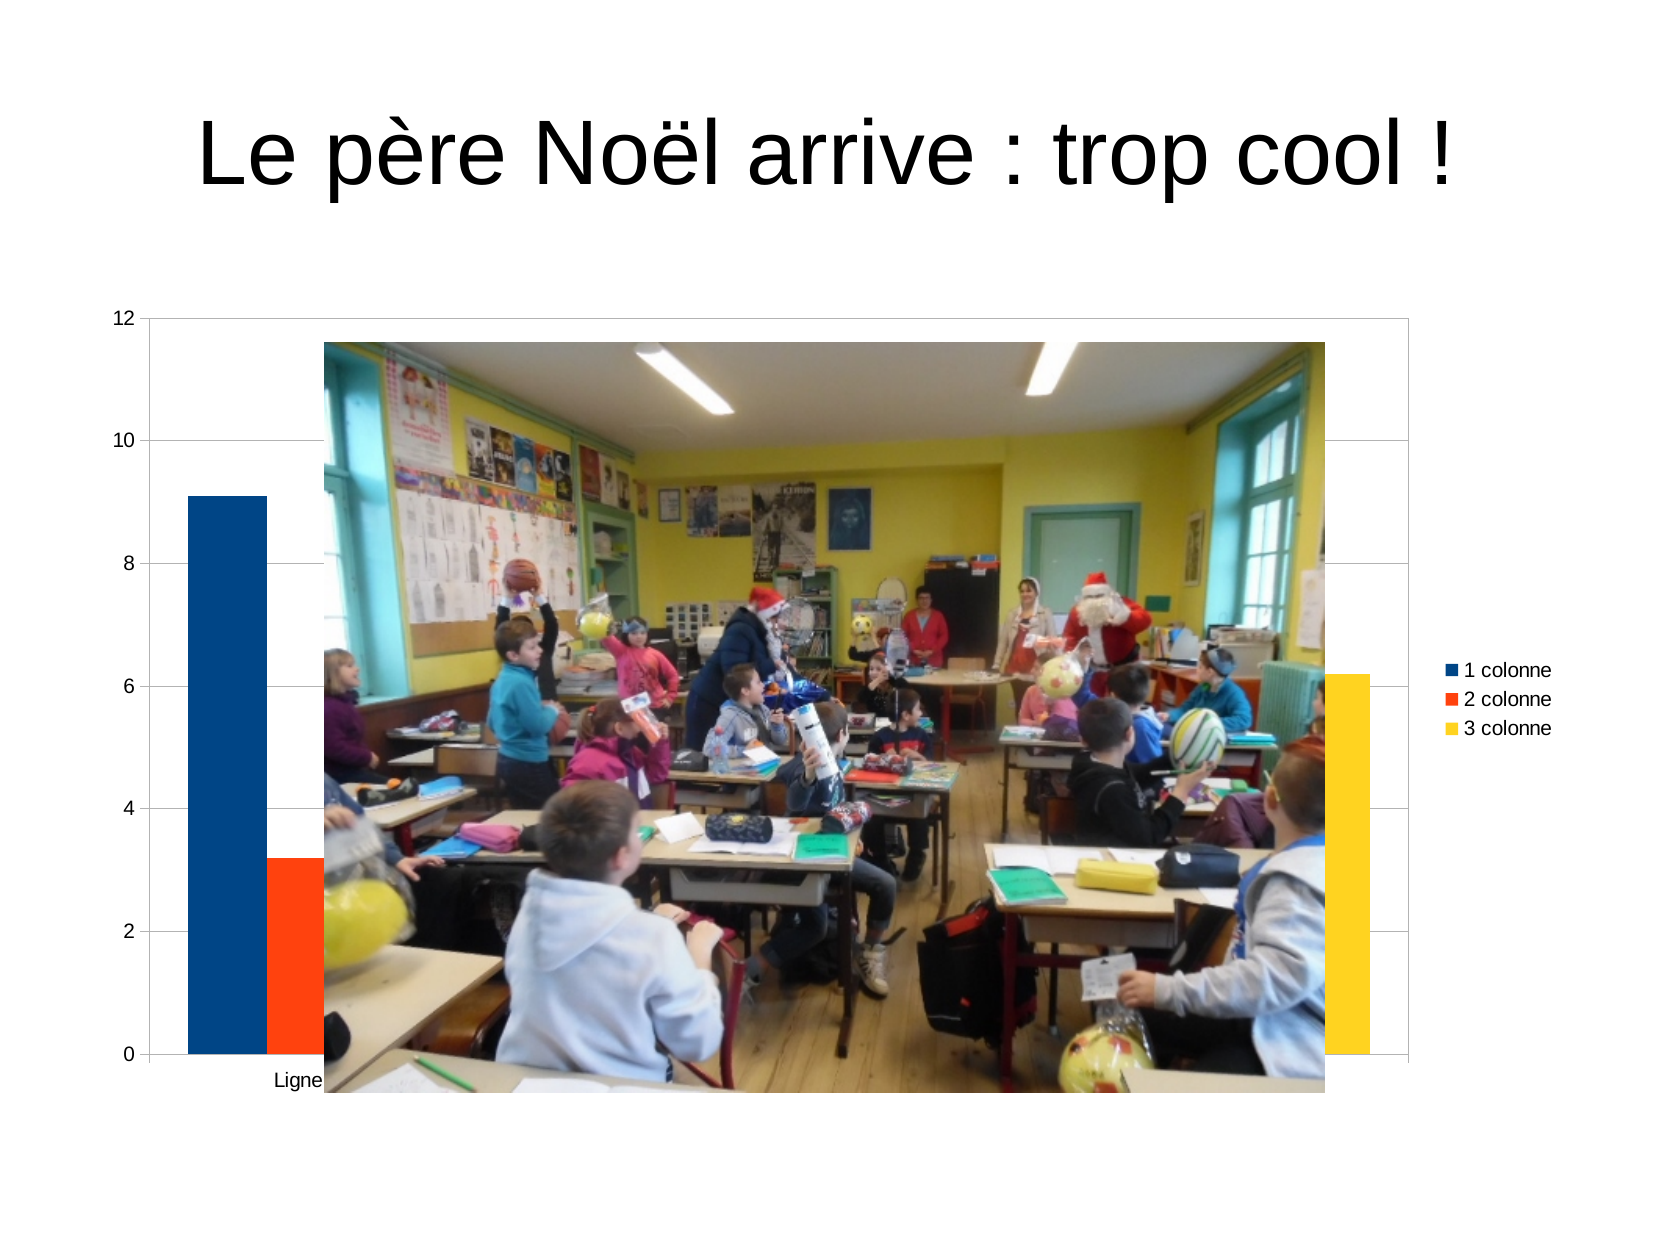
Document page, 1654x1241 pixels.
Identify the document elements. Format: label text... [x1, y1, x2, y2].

picture [324, 342, 1325, 1093]
title Le père Noël arrive : trop cool ! [82, 49, 1571, 257]
chart [82, 290, 1571, 1109]
